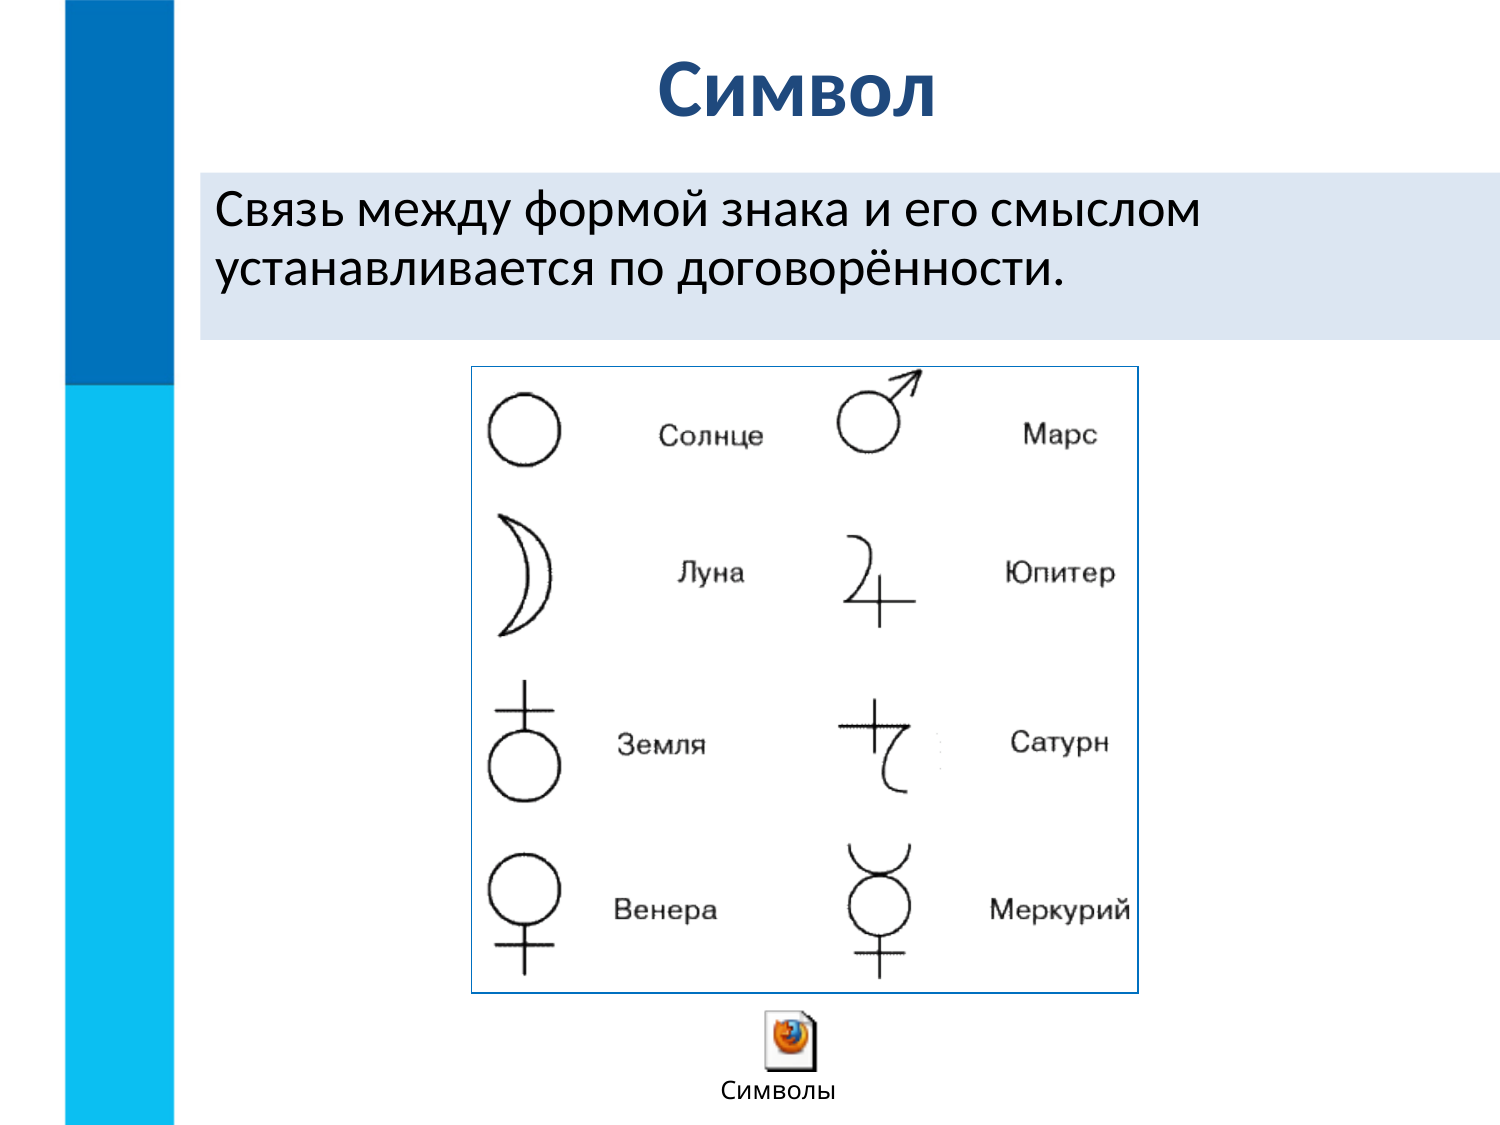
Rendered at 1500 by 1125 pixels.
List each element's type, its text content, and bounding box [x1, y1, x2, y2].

text_box Символы [720, 1073, 865, 1105]
text_box Связь между формой знака и его смыслом устанавливается по договорённости. [200, 172, 1500, 340]
picture [0, 0, 1500, 1125]
text_box Символ [171, 30, 1426, 135]
